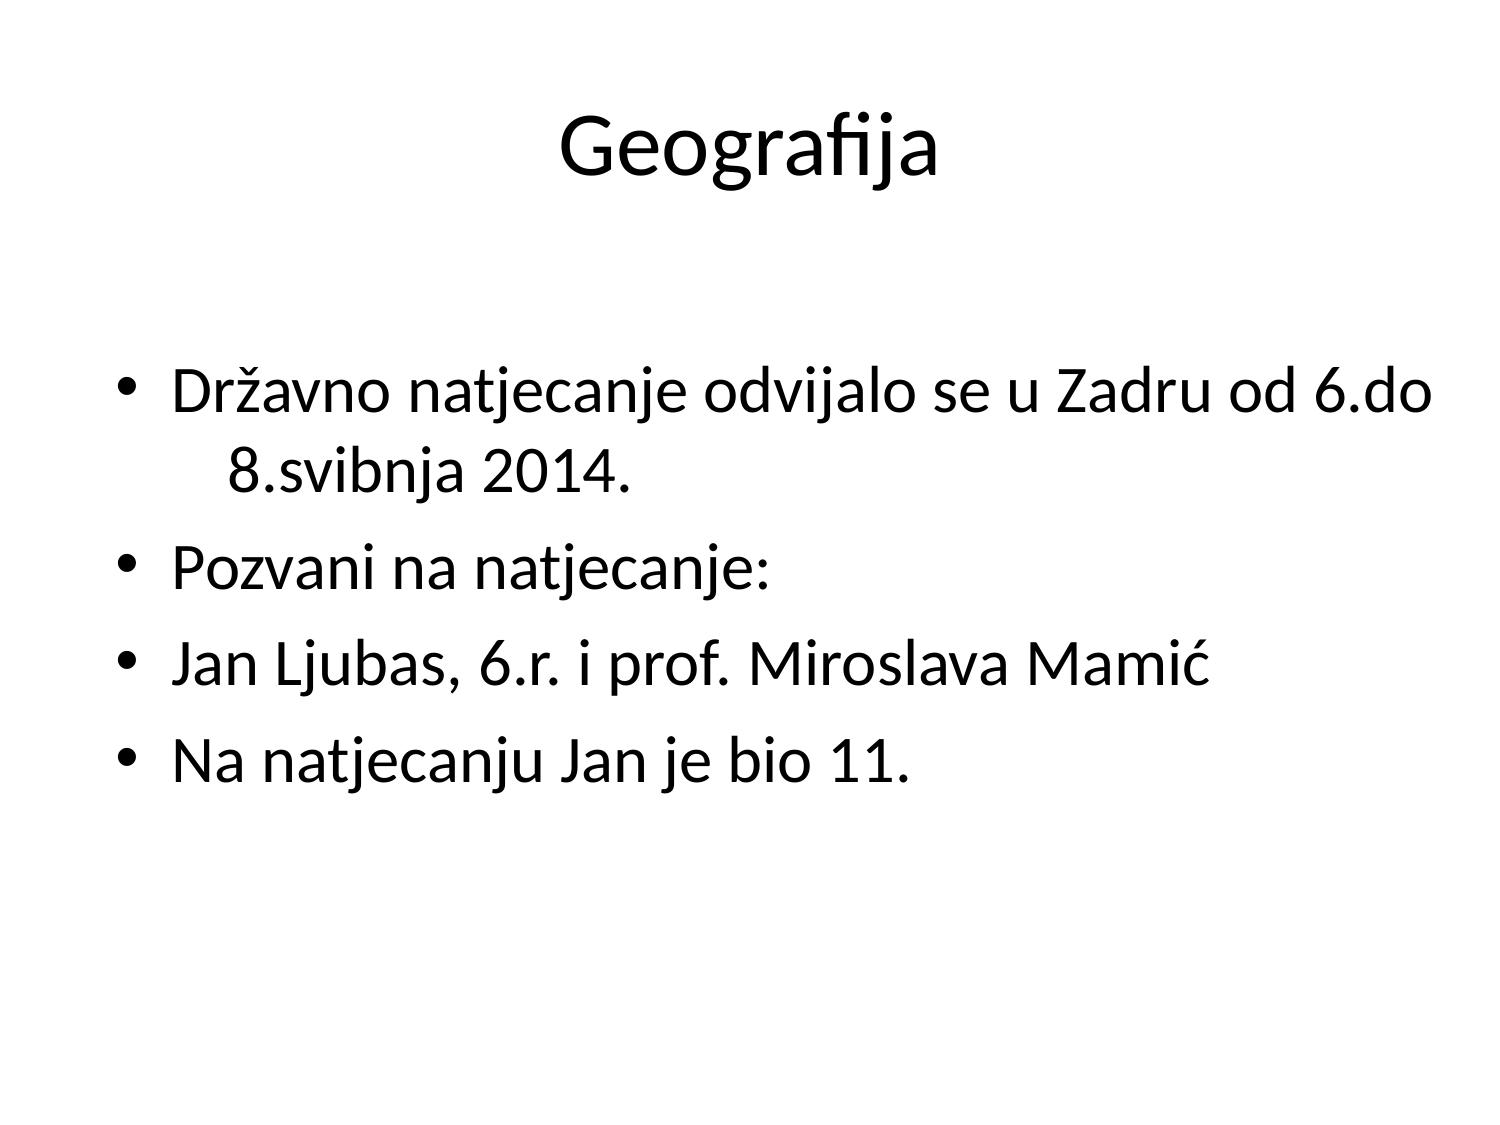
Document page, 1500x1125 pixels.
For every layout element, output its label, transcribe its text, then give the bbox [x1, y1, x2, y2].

title Geografija [75, 45, 1426, 233]
list Državno natjecanje odvijalo se u Zadru od 6.do 8.svibnja 2014. Pozvani na natjecanje: Jan Ljubas, 6.r. i prof. Miroslava Mamić Na natjecanju Jan je bio 11. [100, 338, 1451, 875]
